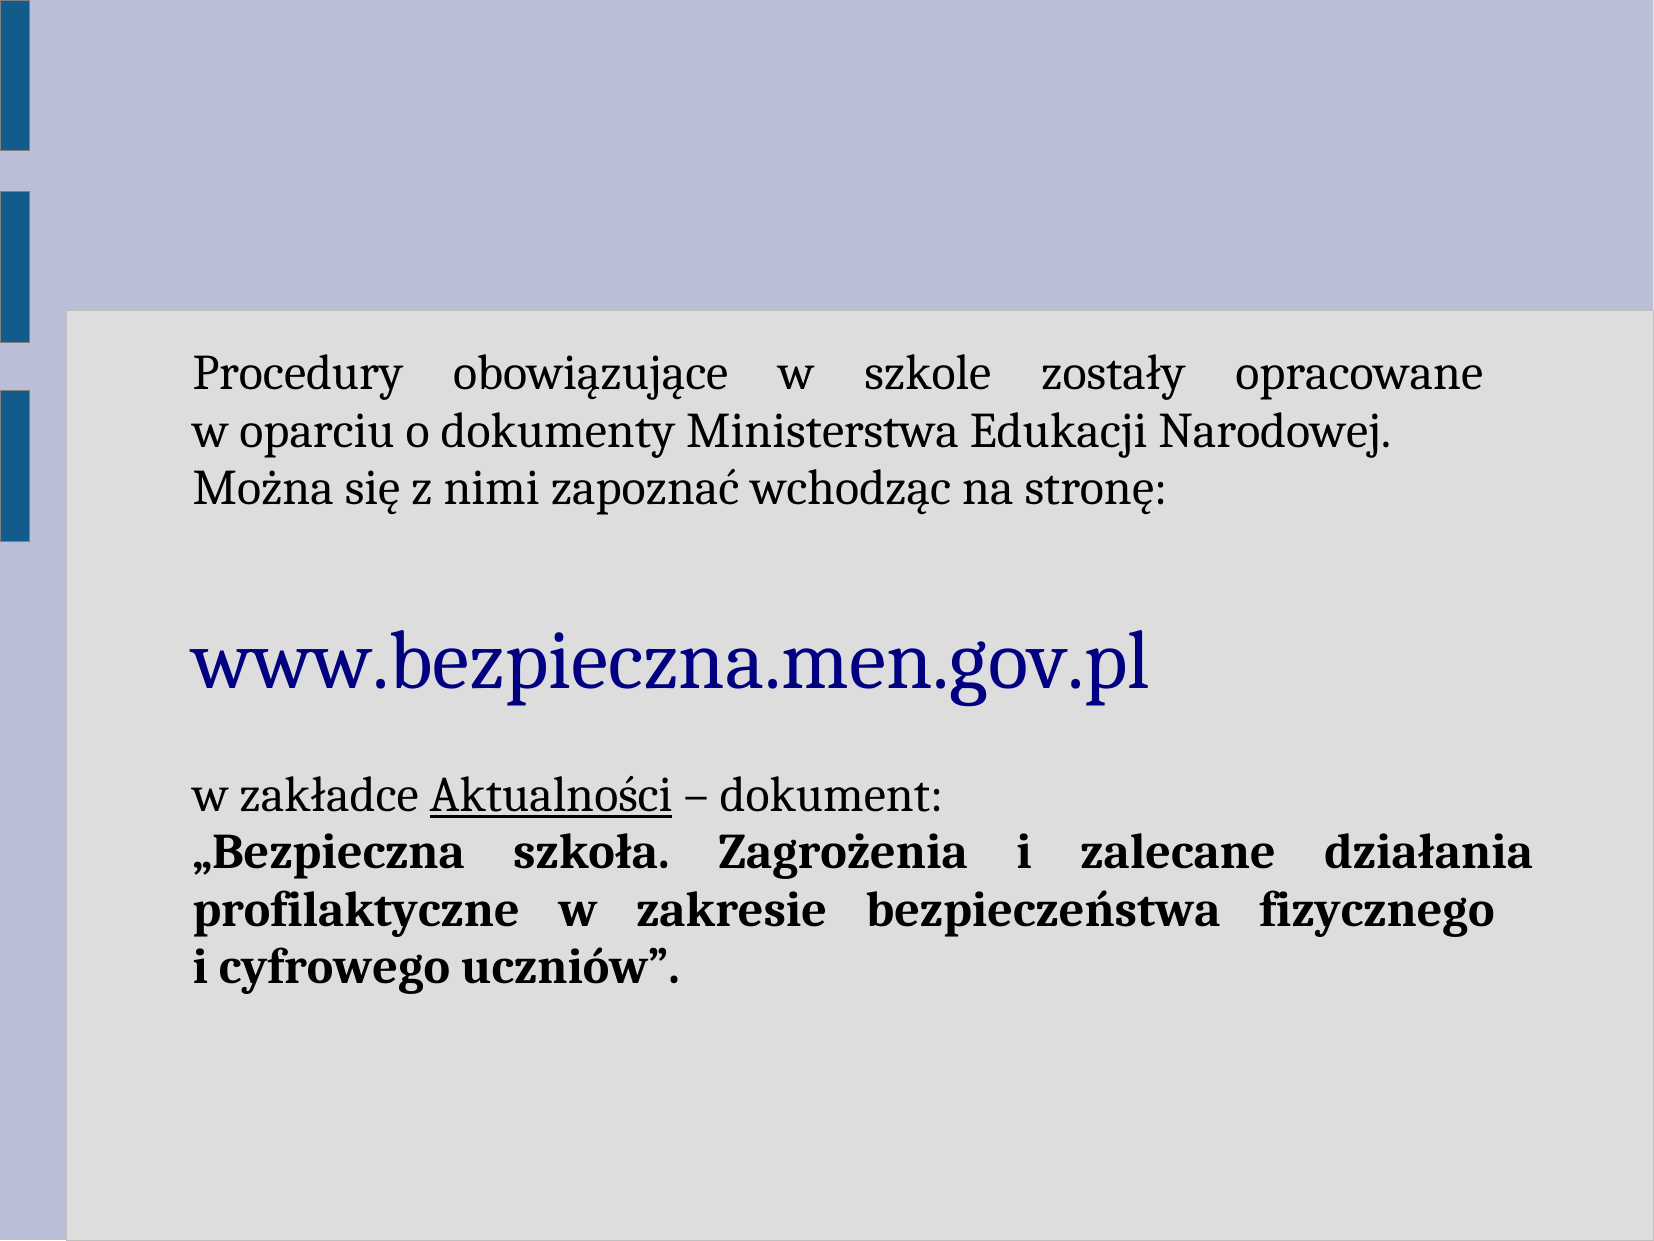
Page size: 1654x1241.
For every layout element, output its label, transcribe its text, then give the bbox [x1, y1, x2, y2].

list Procedury obowiązujące w szkole zostały opracowane w oparciu o dokumenty Ministerstwa Edukacji Narodowej. Można się z nimi zapoznać wchodząc na stronę: www.bezpieczna.men.gov.pl w zakładce Aktualności – dokument: „Bezpieczna szkoła. Zagrożenia i zalecane działania profilaktyczne w zakresie bezpieczeństwa fizycznego i cyfrowego uczniów”. [121, 344, 1534, 1127]
